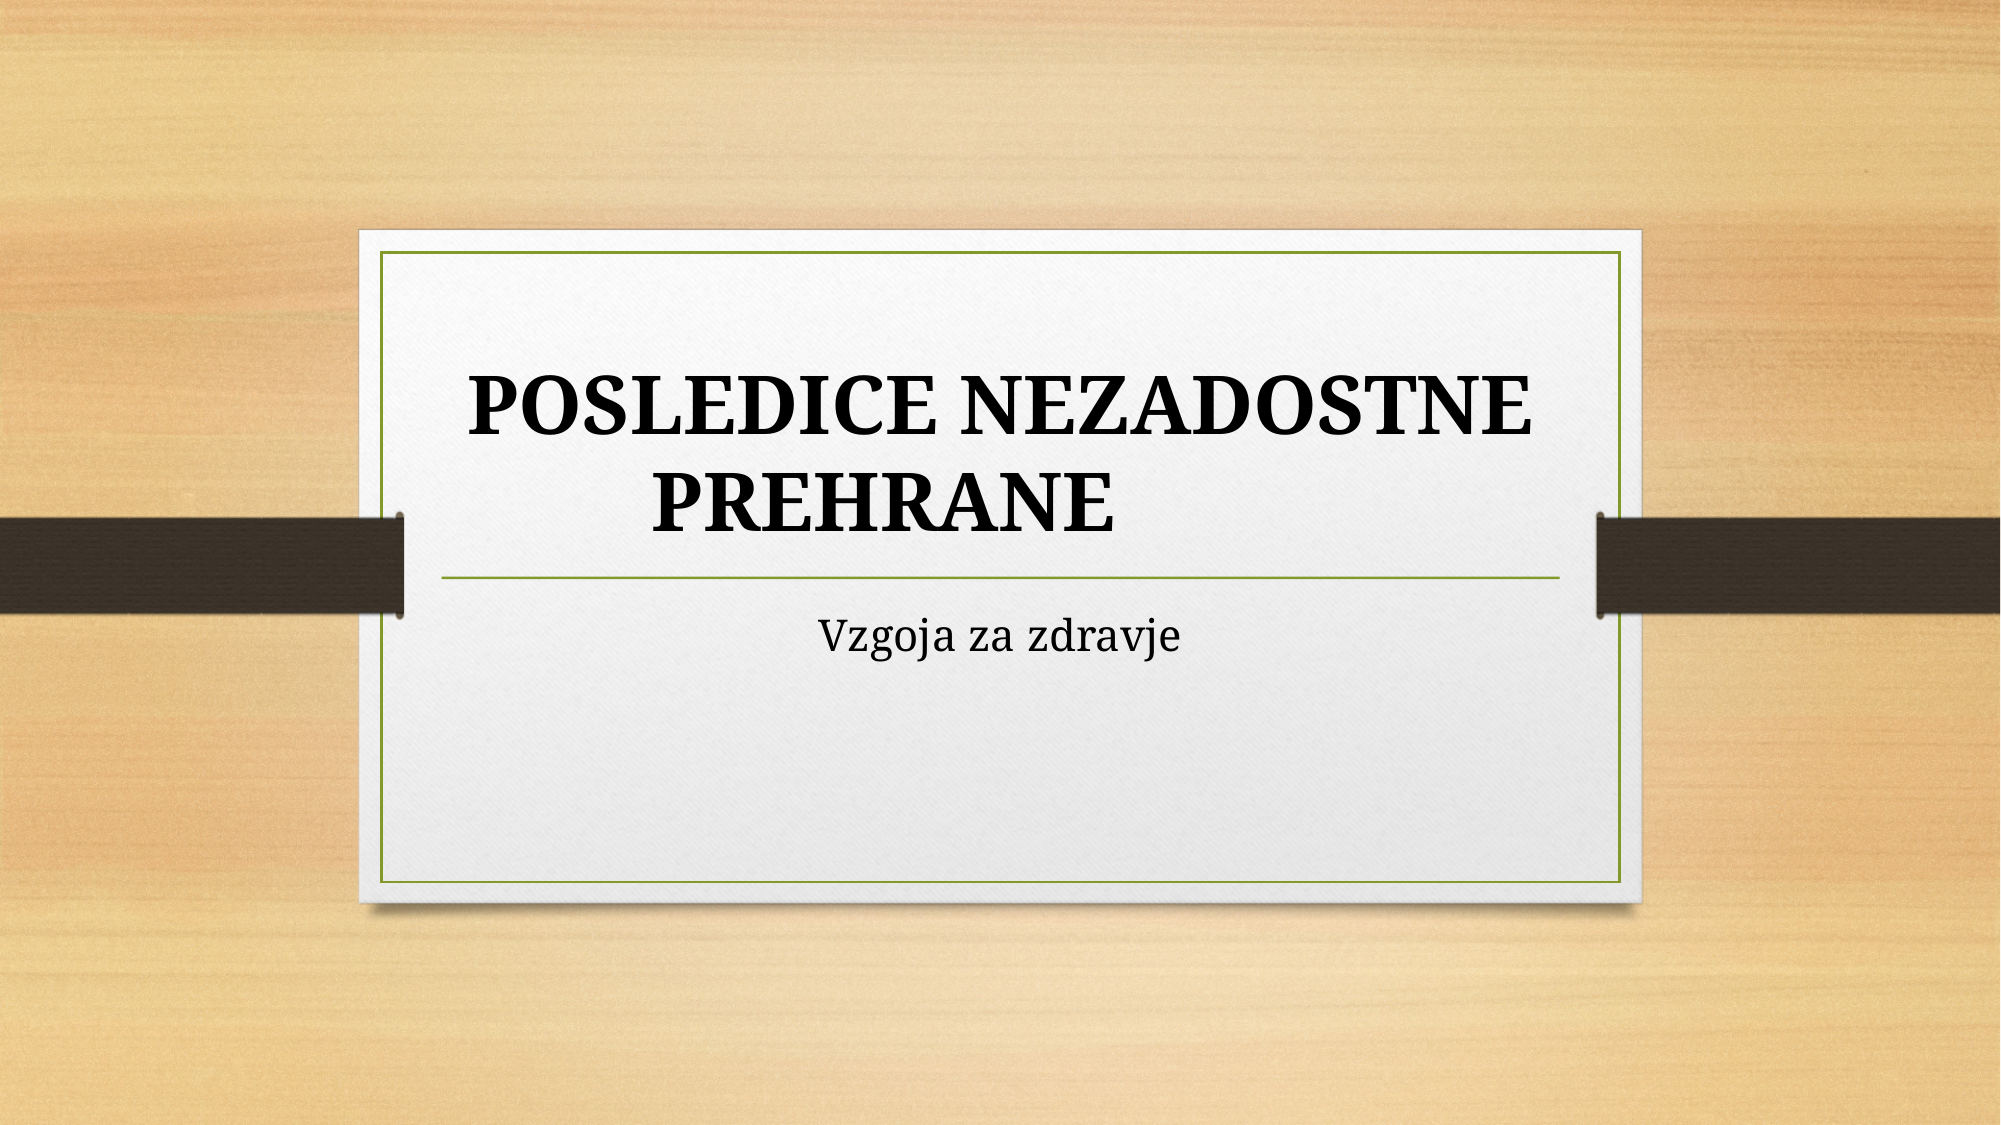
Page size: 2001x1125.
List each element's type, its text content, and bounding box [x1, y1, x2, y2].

subtitle Vzgoja za zdravje [441, 600, 1560, 817]
title POSLEDICE NEZADOSTNE PREHRANE [441, 307, 1560, 556]
picture [0, 0, 2001, 1125]
